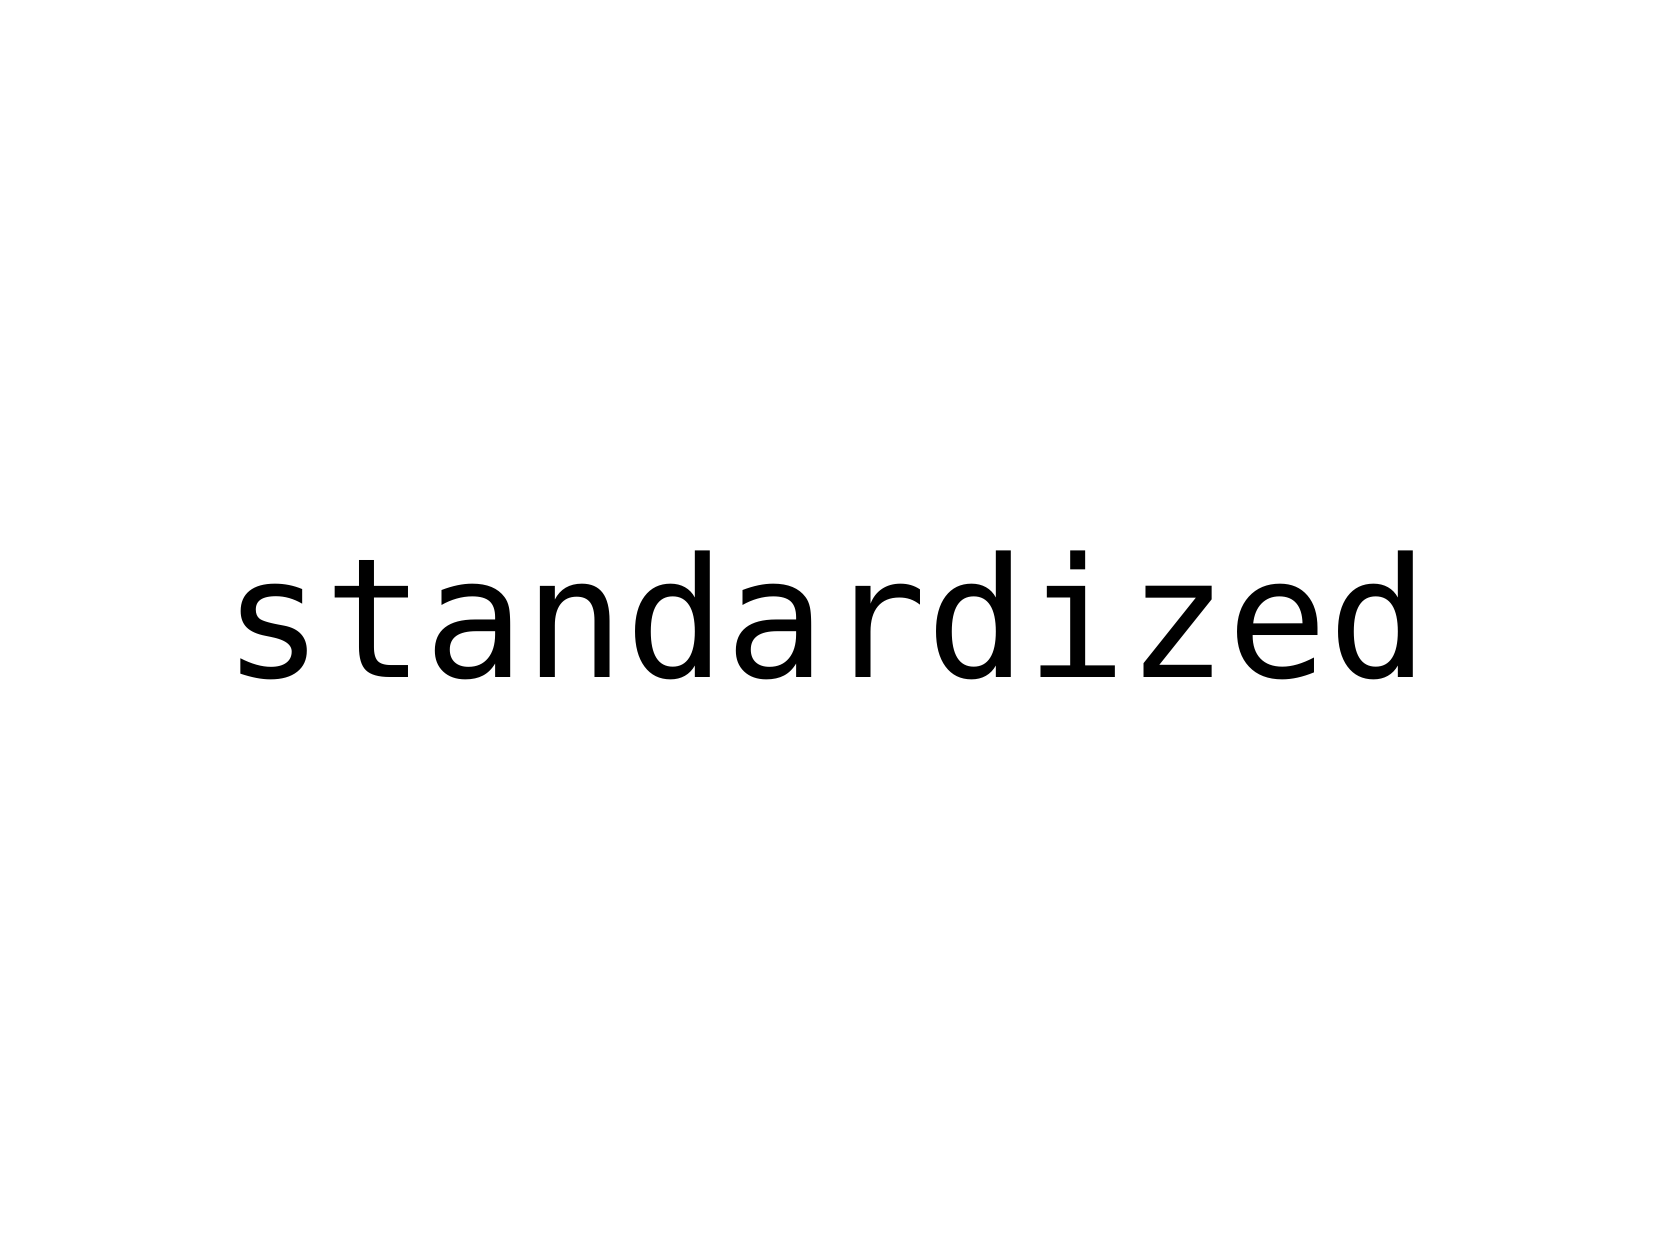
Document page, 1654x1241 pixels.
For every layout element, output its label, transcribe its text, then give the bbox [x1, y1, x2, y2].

title standardized [82, 523, 1571, 718]
